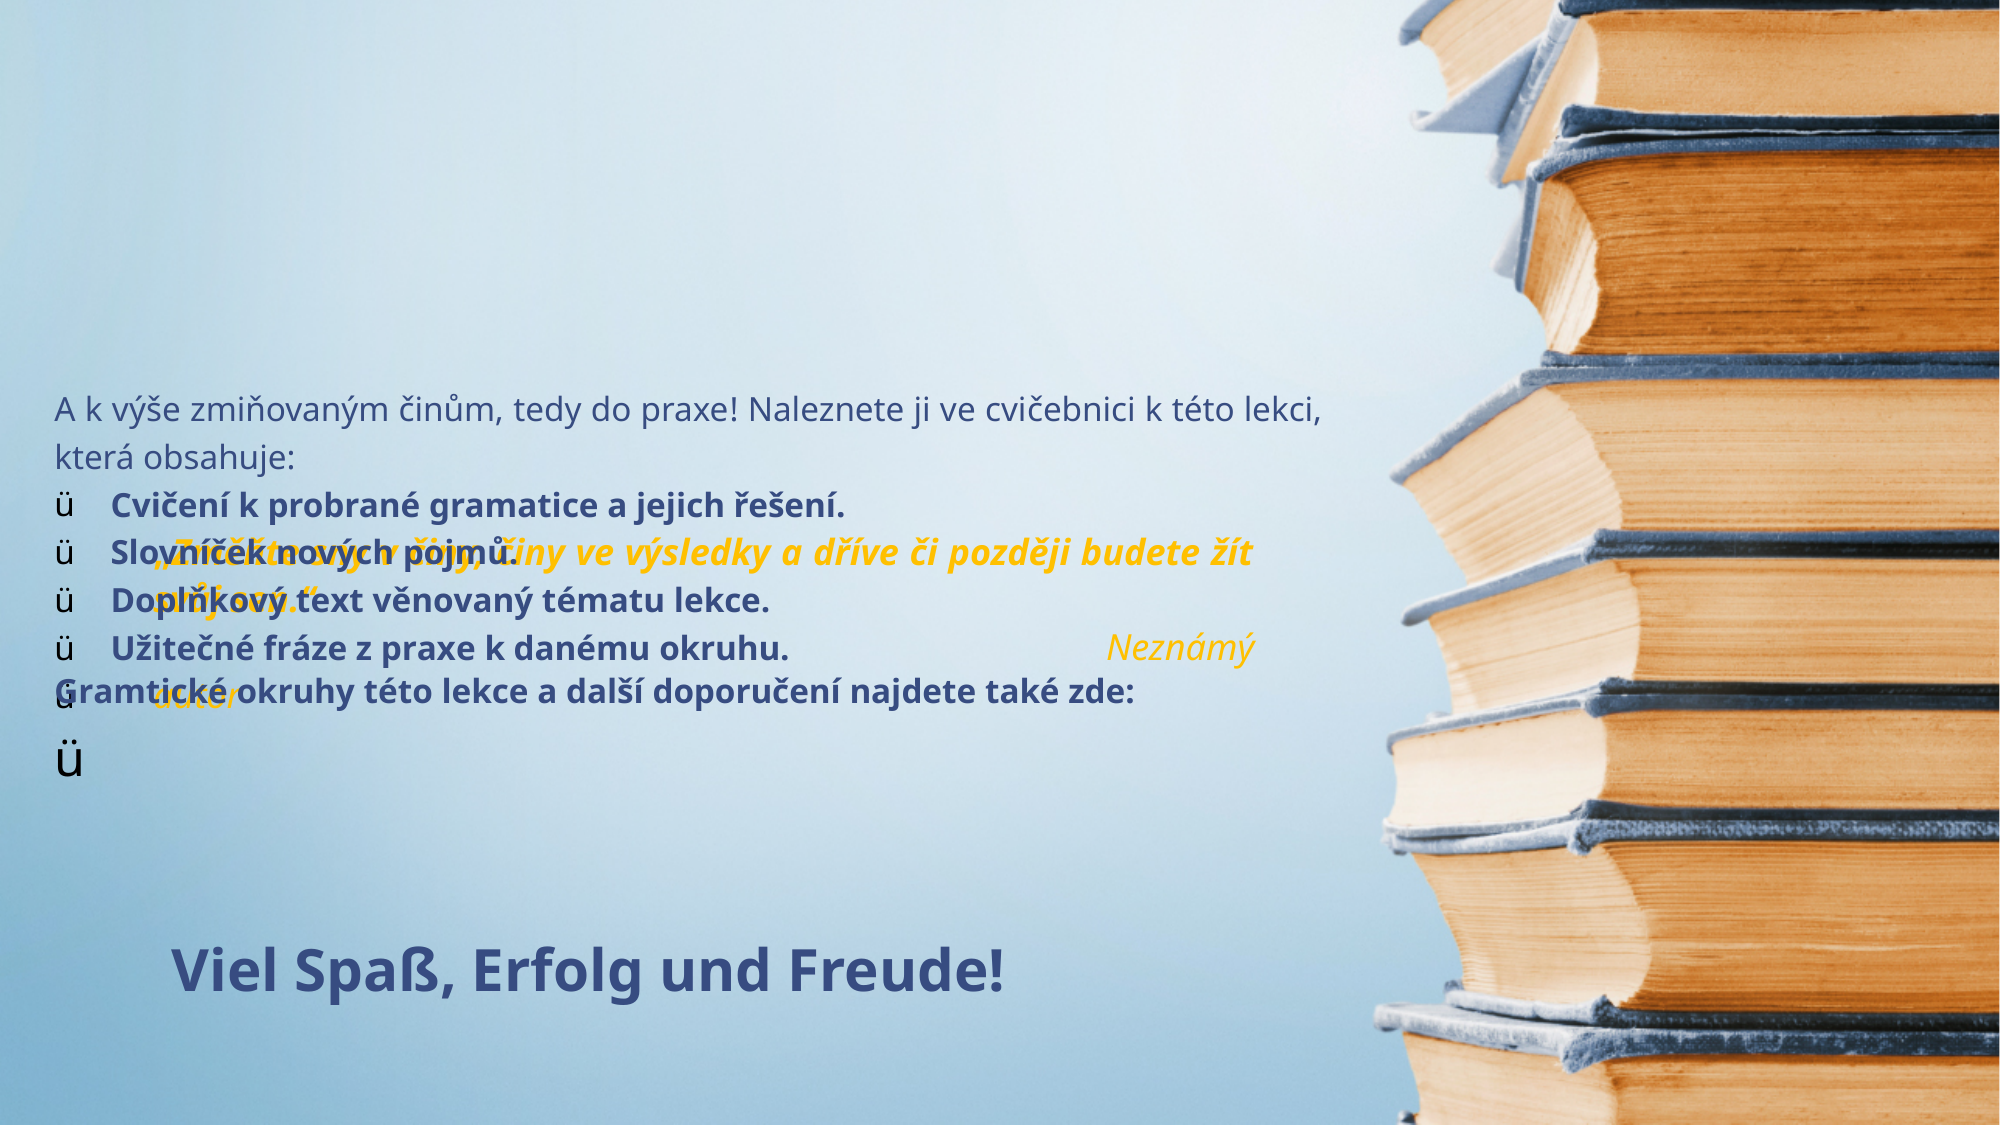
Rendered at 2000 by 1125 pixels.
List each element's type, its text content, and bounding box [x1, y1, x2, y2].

text_box A k výše zmiňovaným činům, tedy do praxe! Naleznete ji ve cvičebnici k této lekci, která obsahuje: Cvičení k probrané gramatice a jejich řešení. Slovníček nových pojmů. Doplňkový text věnovaný tématu lekce. Užitečné fráze z praxe k danému okruhu. [34, 370, 1365, 706]
list „Změňte sny v činy, činy ve výsledky a dříve či později budete žít svůj sen.“ Neznámý autor [34, 95, 1381, 289]
text_box Viel Spaß, Erfolg und Freude! [151, 909, 1302, 1016]
text_box Gramtické okruhy této lekce a další doporučení najdete také zde: [34, 612, 1272, 706]
